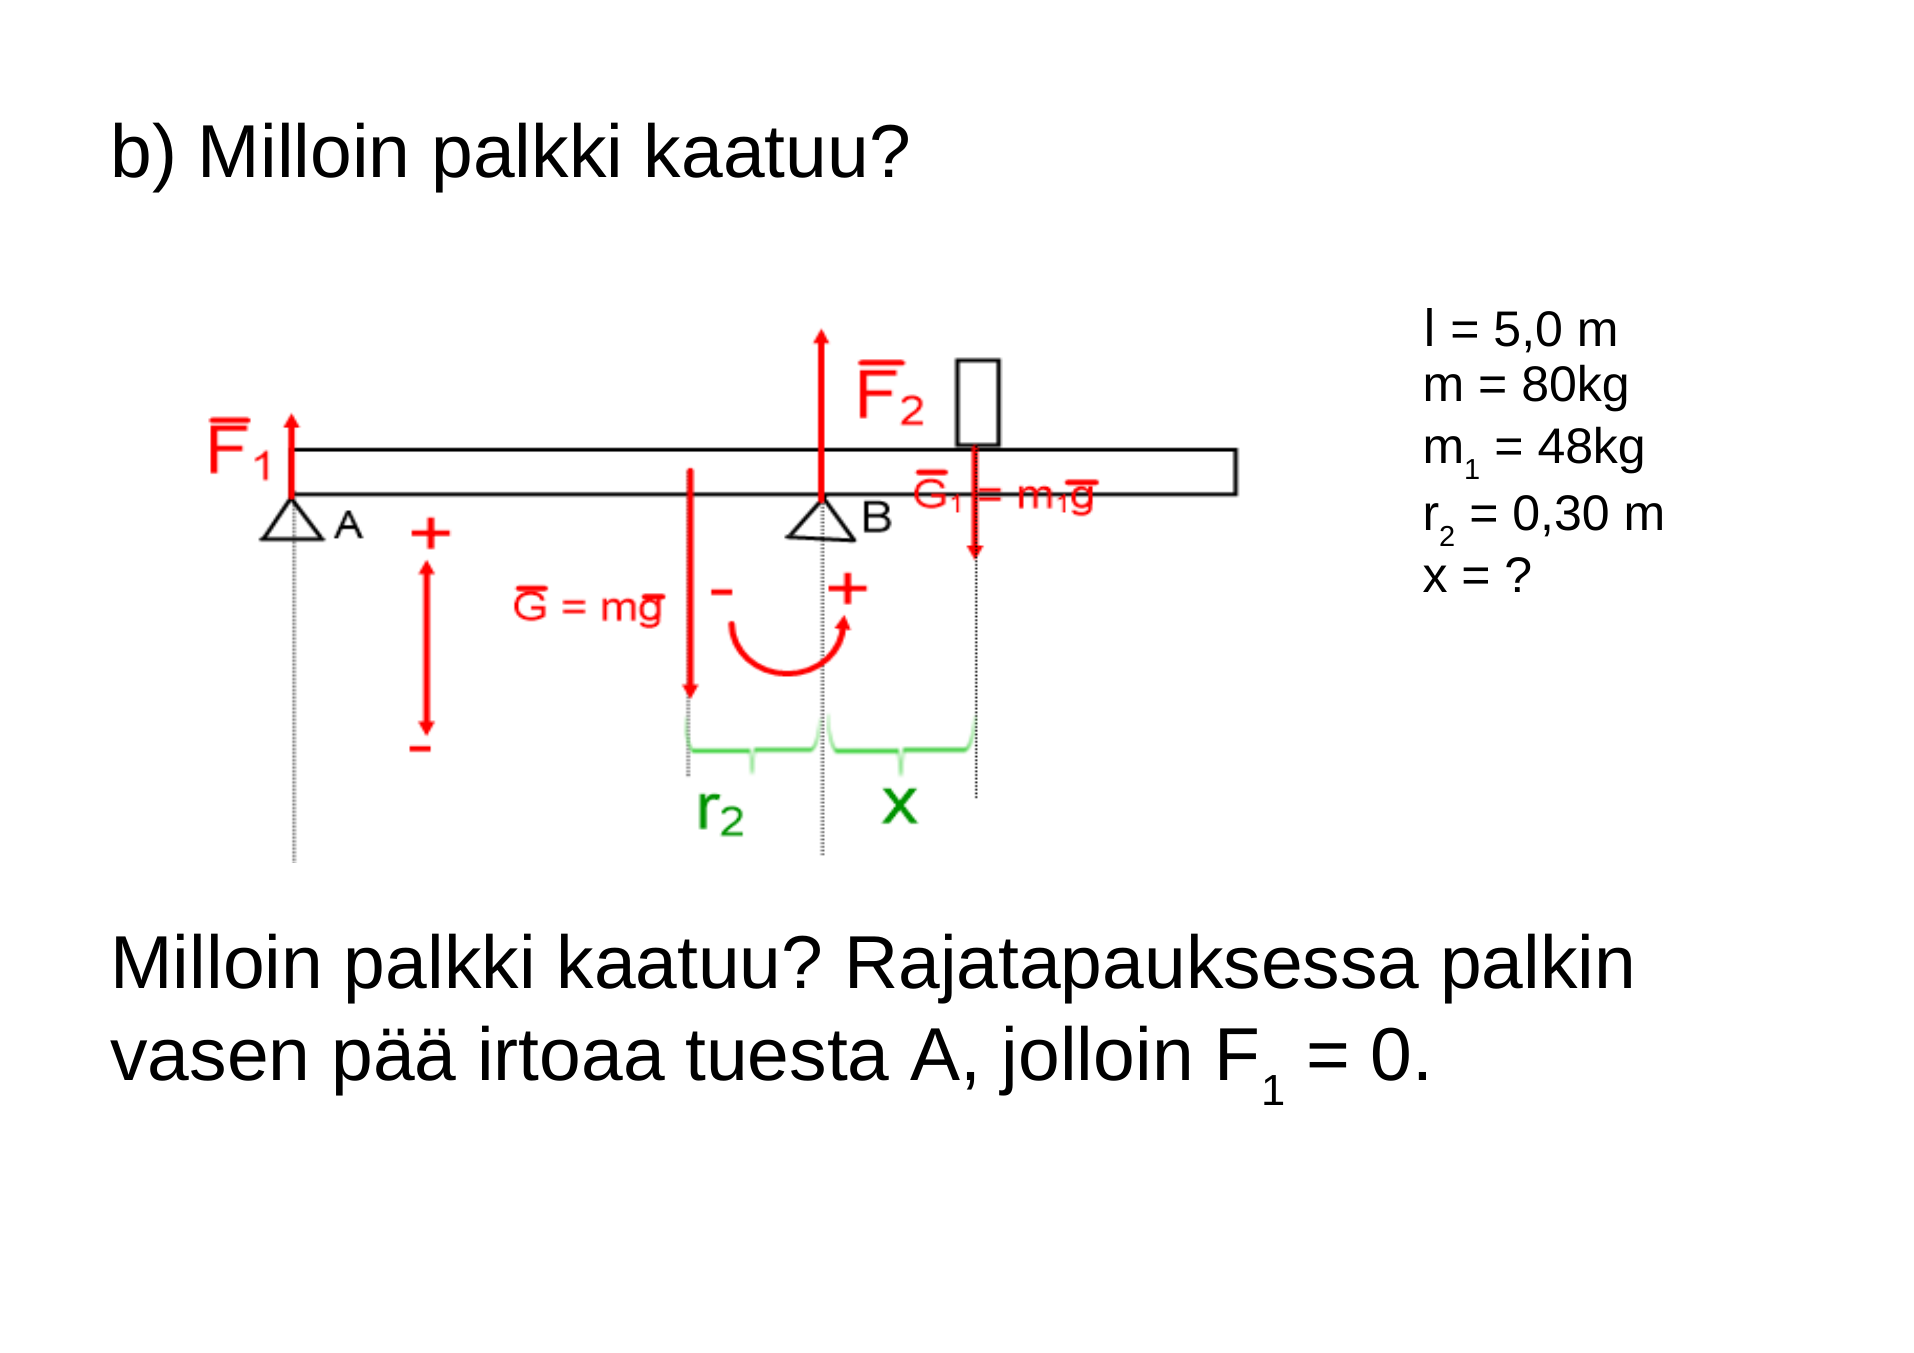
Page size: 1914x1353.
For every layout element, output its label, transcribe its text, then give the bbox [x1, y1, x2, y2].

picture [136, 287, 1272, 863]
text_box b) Milloin palkki kaatuu? [95, 102, 1272, 245]
text_box l = 5,0 m m = 80kg m1 = 48kg r2 = 0,30 m x = ? [1407, 294, 1805, 644]
text_box Milloin palkki kaatuu? Rajatapauksessa palkin vasen pää irtoaa tuesta A, jolloin F1 = 0. [95, 914, 1720, 1322]
